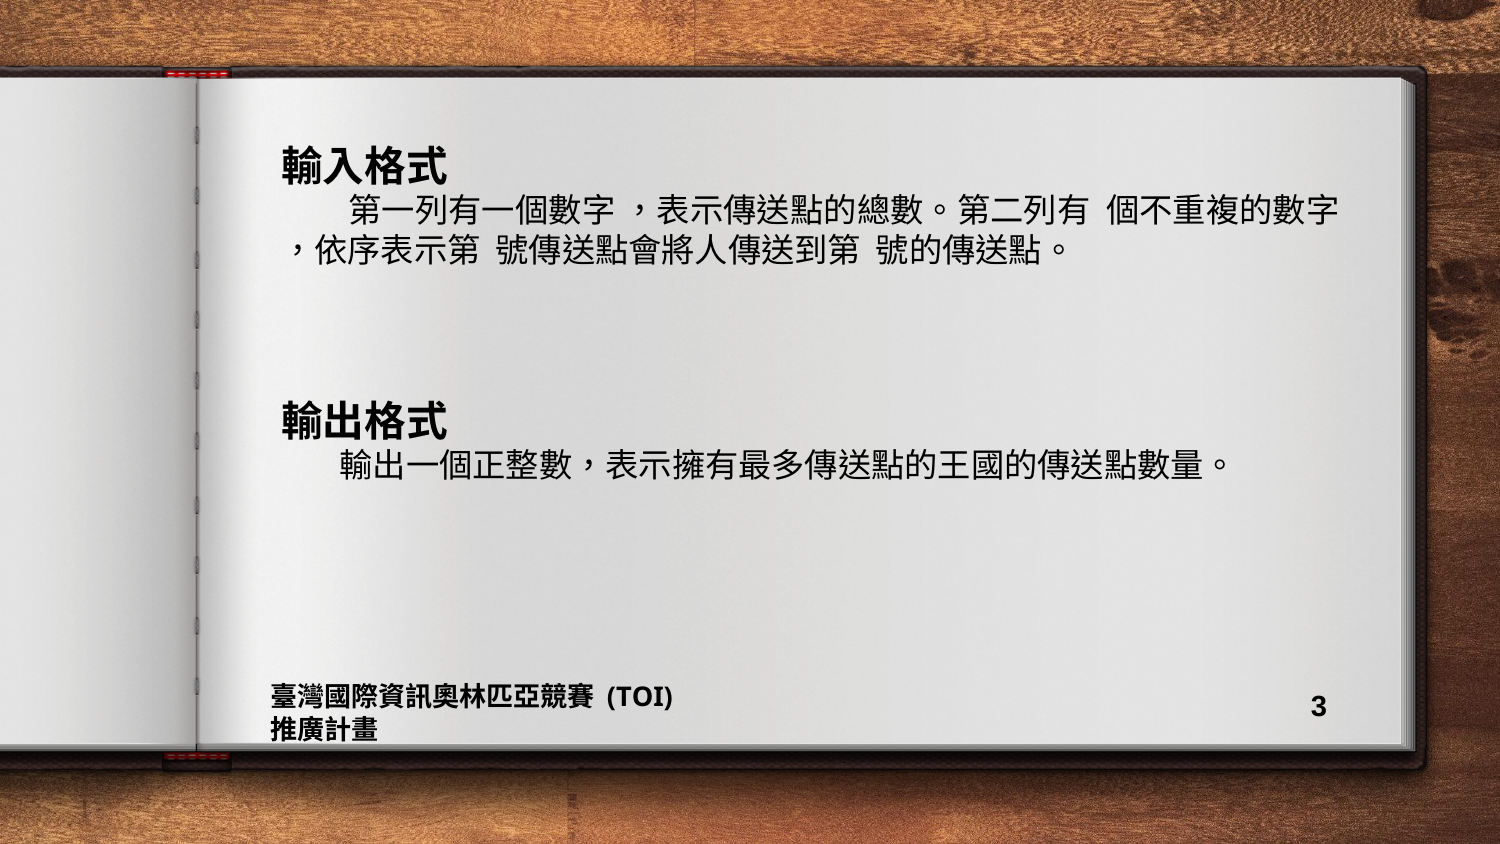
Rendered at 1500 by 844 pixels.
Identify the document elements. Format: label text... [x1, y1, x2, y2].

text_box 3 [1295, 672, 1386, 737]
text_box 輸入格式 第一列有一個數字 ，表示傳送點的總數。第二列有 個不重複的數字 ，依序表示第 號傳送點會將人傳送到第 號的傳送點。 [266, 132, 1356, 364]
text_box 輸出格式 輸出一個正整數，表示擁有最多傳送點的王國的傳送點數量。 [266, 387, 1368, 578]
